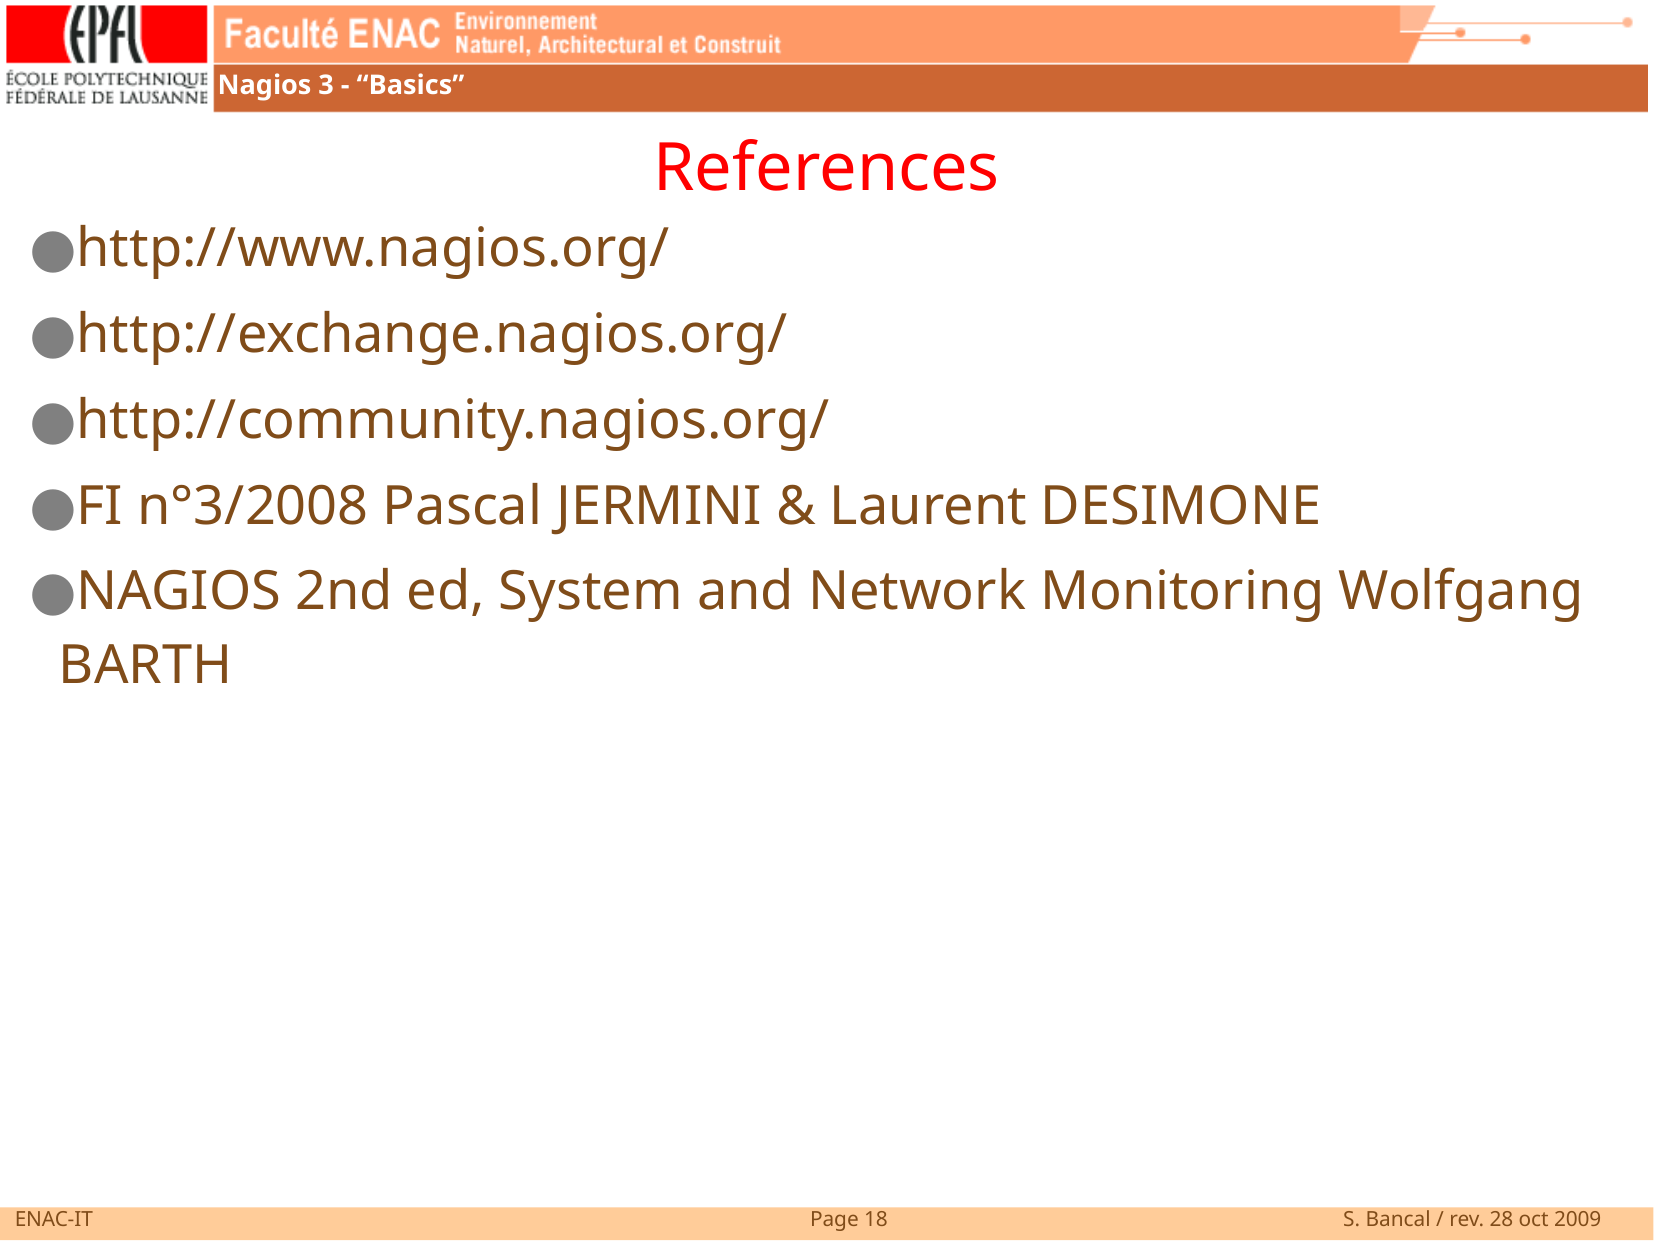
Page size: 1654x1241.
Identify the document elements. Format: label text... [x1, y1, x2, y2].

list http://www.nagios.org/ http://exchange.nagios.org/ http://community.nagios.org/ FI n°3/2008 Pascal JERMINI & Laurent DESIMONE NAGIOS 2nd ed, System and Network Monitoring Wolfgang BARTH [0, 208, 1654, 1188]
picture [0, 0, 1648, 114]
title References [0, 117, 1654, 208]
